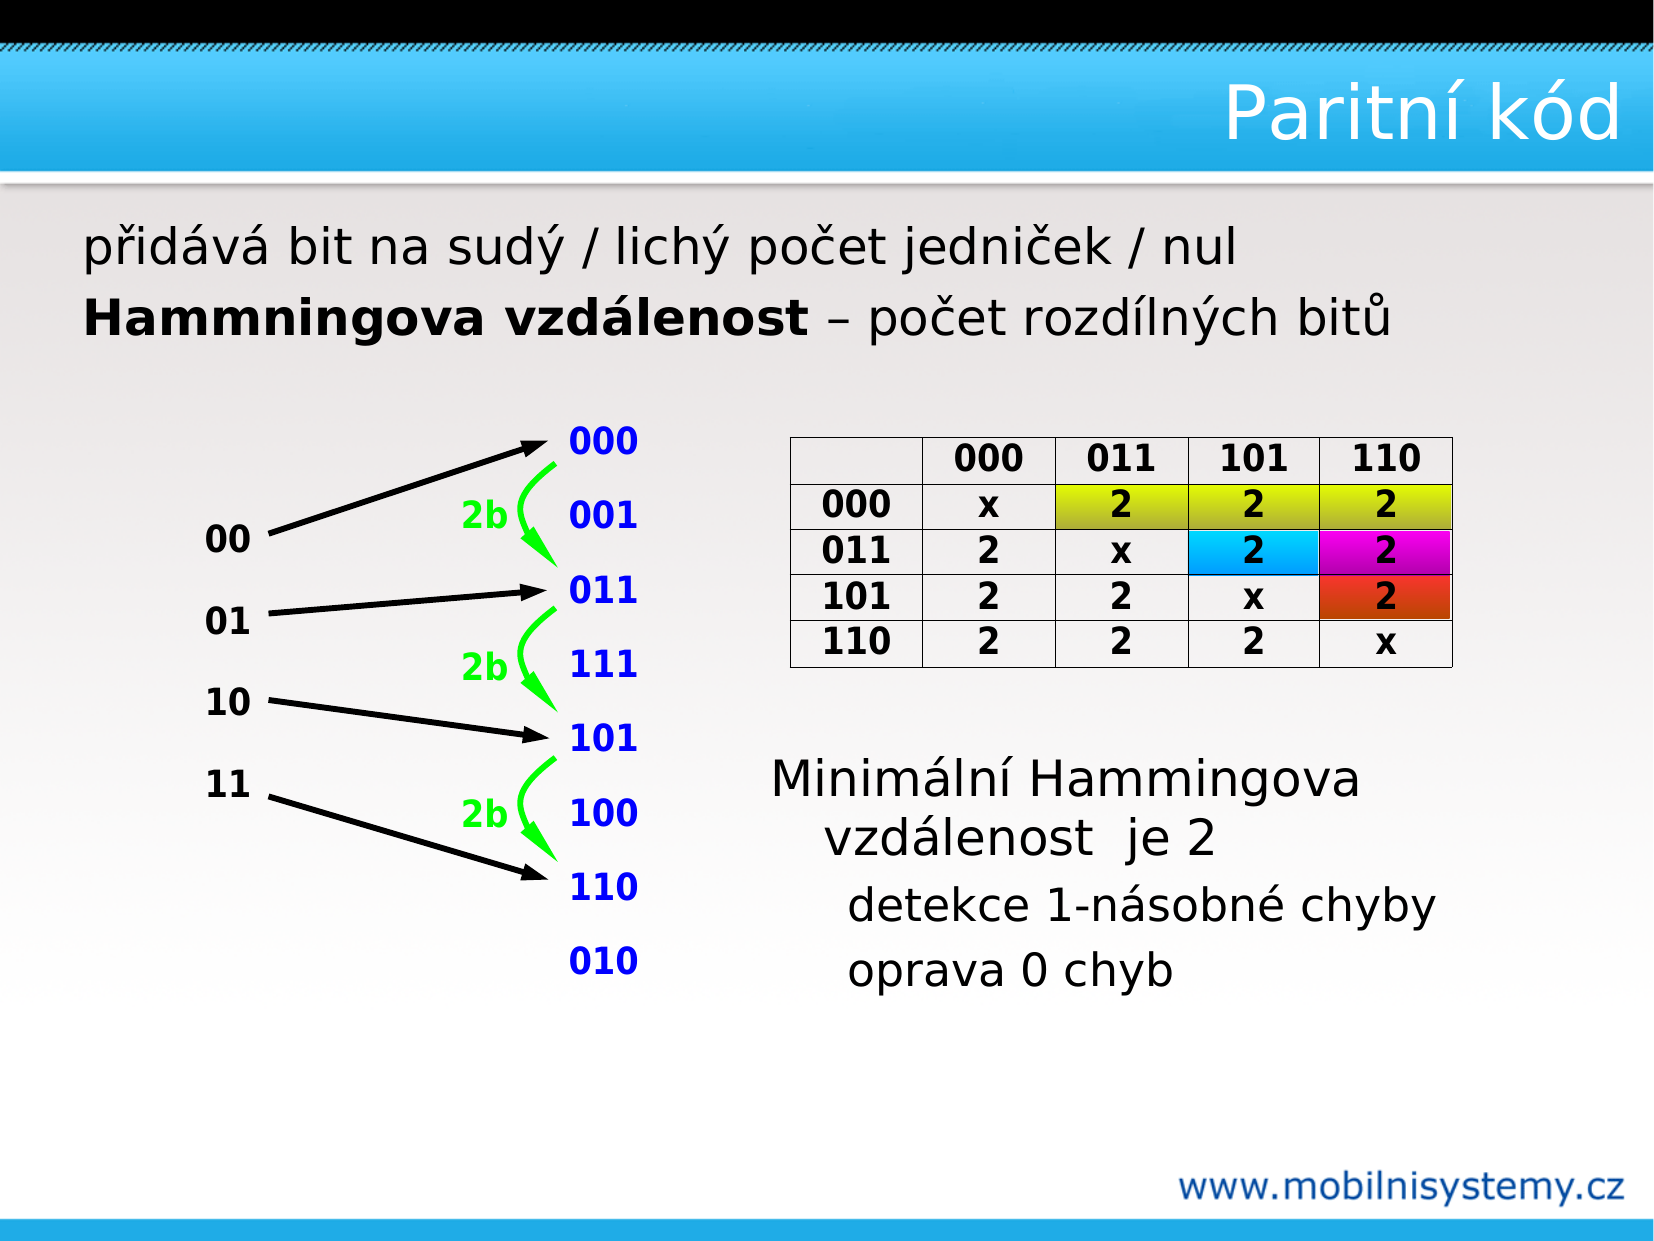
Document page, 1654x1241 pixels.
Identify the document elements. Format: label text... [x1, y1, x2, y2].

chart [788, 435, 1455, 669]
text_box 000 [565, 416, 643, 467]
text_box 101 [565, 713, 643, 764]
text_box 100 [565, 788, 643, 838]
title Paritní kód [29, 49, 1625, 178]
text_box 001 [565, 490, 643, 541]
text_box 01 [186, 589, 270, 654]
text_box 011 [565, 565, 643, 616]
text_box 00 [186, 507, 270, 572]
text_box 2b [443, 483, 527, 548]
text_box 11 [186, 752, 270, 817]
text_box 10 [186, 670, 270, 736]
text_box 2b [443, 634, 527, 700]
picture [0, 0, 1654, 1241]
text_box 110 [565, 862, 643, 913]
text_box 111 [565, 639, 643, 690]
list přidává bit na sudý / lichý počet jedniček / nul Hammningova vzdálenost – počet rozdílných bitů [64, 218, 1565, 347]
text_box 2b [443, 782, 527, 848]
list Minimální Hammingova vzdálenost je 2 detekce 1-násobné chyby oprava 0 chyb [753, 750, 1518, 998]
text_box 010 [565, 936, 643, 987]
